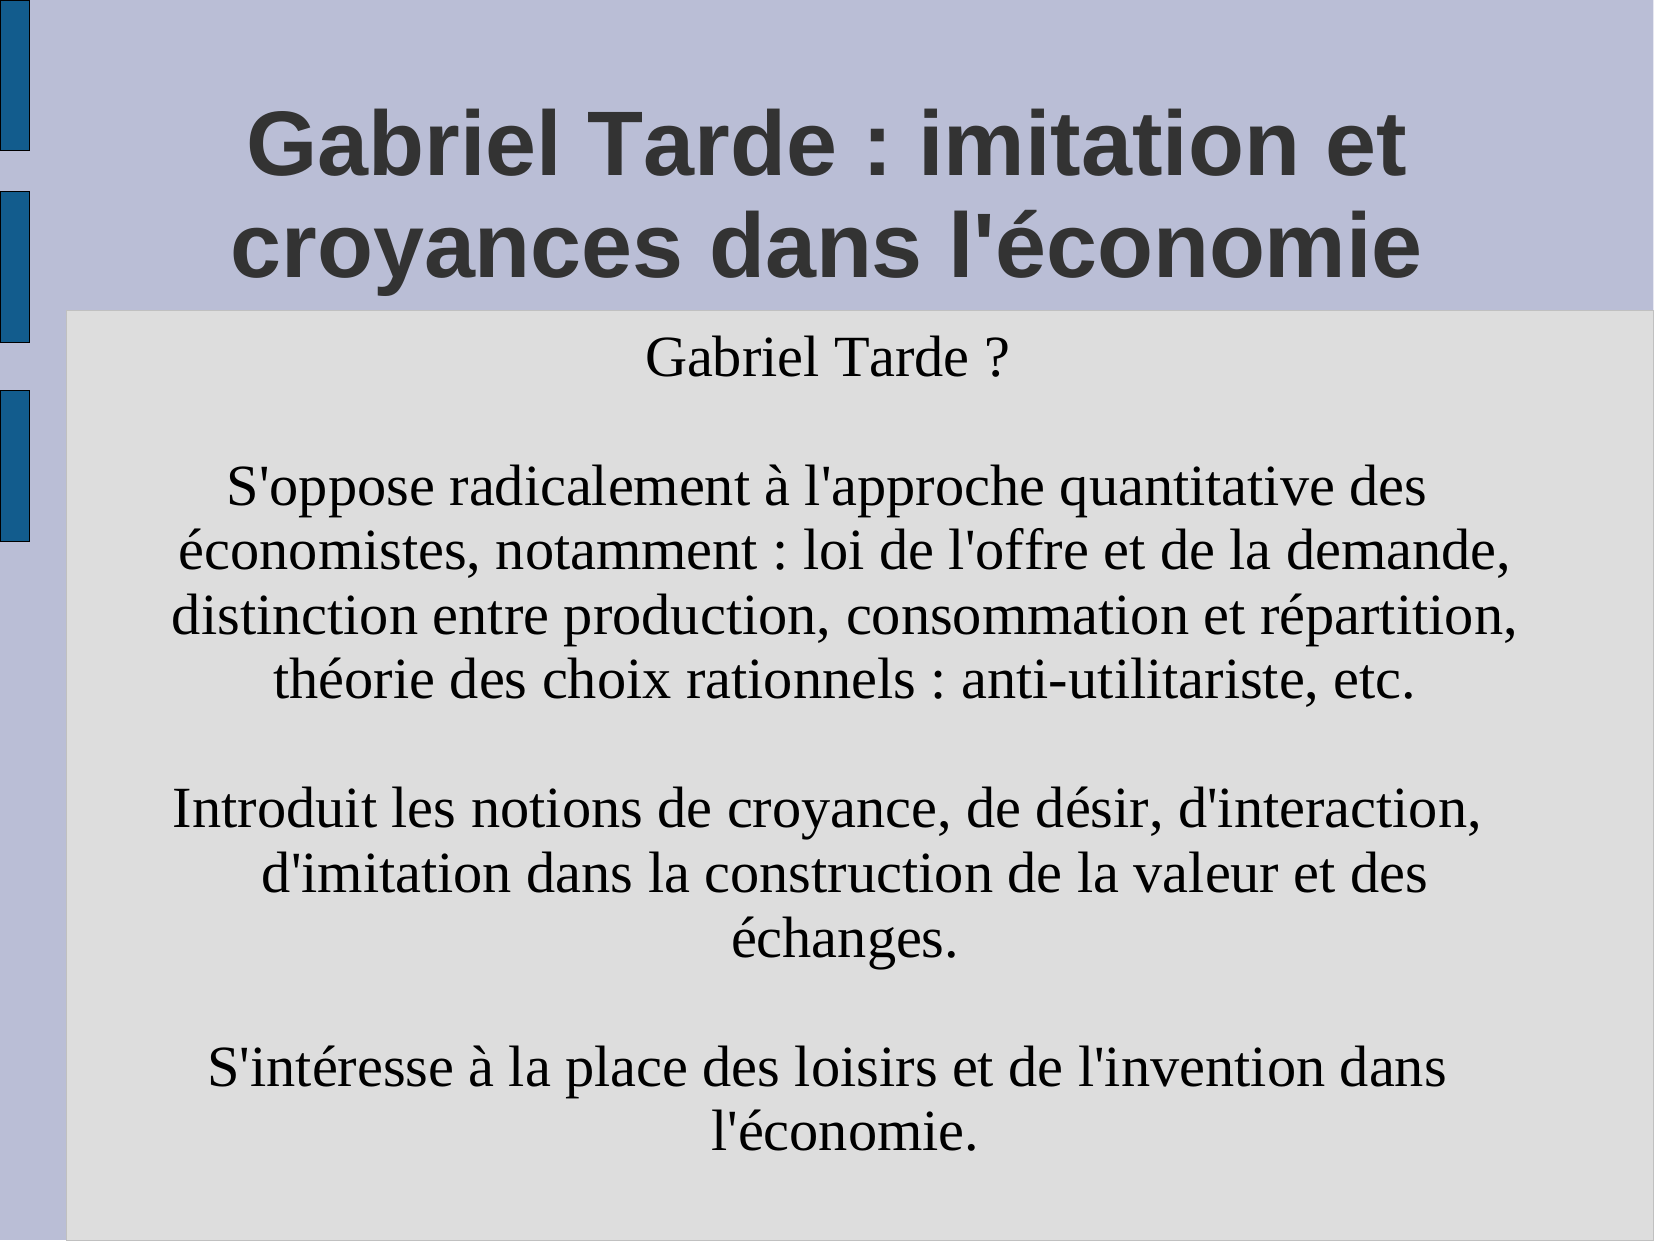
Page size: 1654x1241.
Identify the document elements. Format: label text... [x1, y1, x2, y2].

title Gabriel Tarde : imitation et croyances dans l'économie [121, 92, 1534, 298]
subtitle Gabriel Tarde ? S'oppose radicalement à l'approche quantitative des économistes, notamment : loi de l'offre et de la demande, distinction entre production, consommation et répartition, théorie des choix rationnels : anti-utilitariste, etc. Introduit les notions de croyance, de désir, d'interaction, d'imitation dans la construction de la valeur et des échanges. S'intéresse à la place des loisirs et de l'invention dans l'économie. [121, 324, 1534, 1164]
